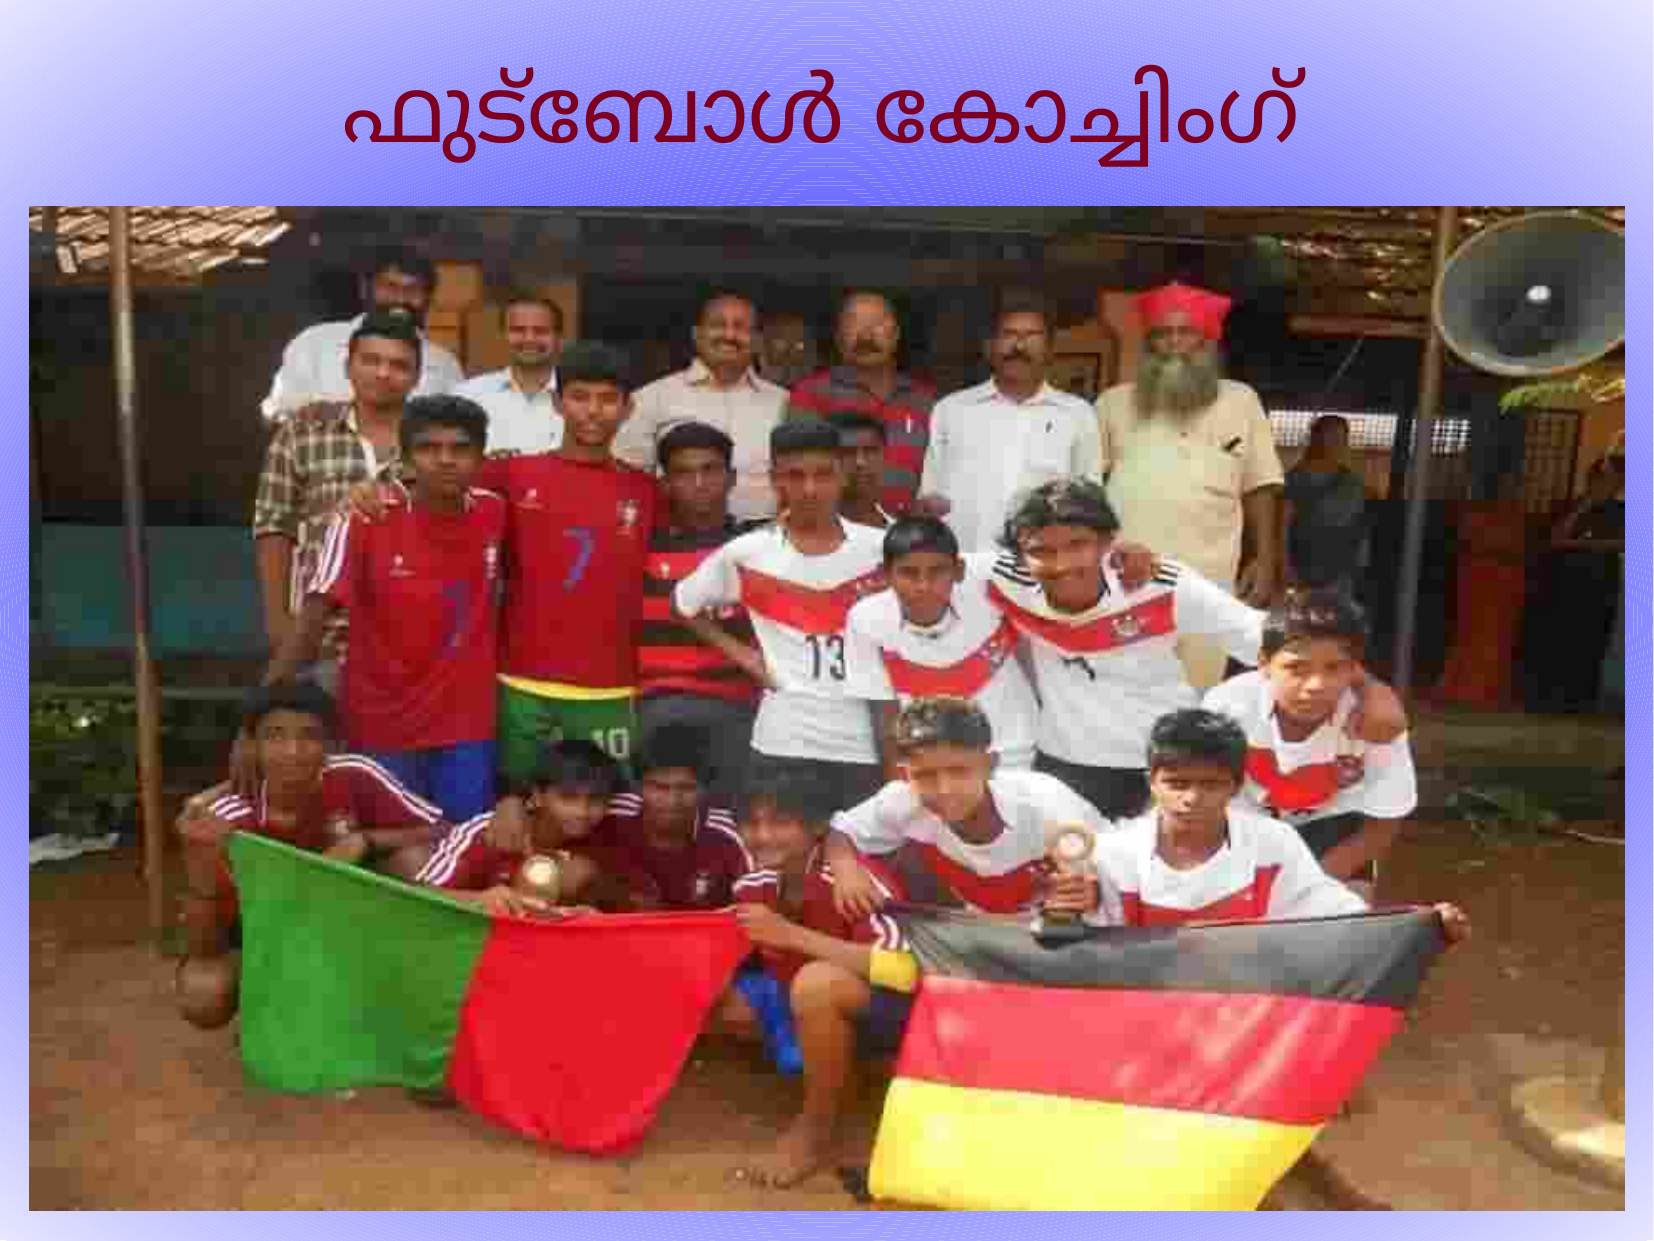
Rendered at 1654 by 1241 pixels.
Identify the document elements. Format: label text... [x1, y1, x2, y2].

picture [29, 206, 1625, 1211]
title ഫുട്ബോള്‍ കോച്ചിംഗ് [76, 14, 1565, 206]
